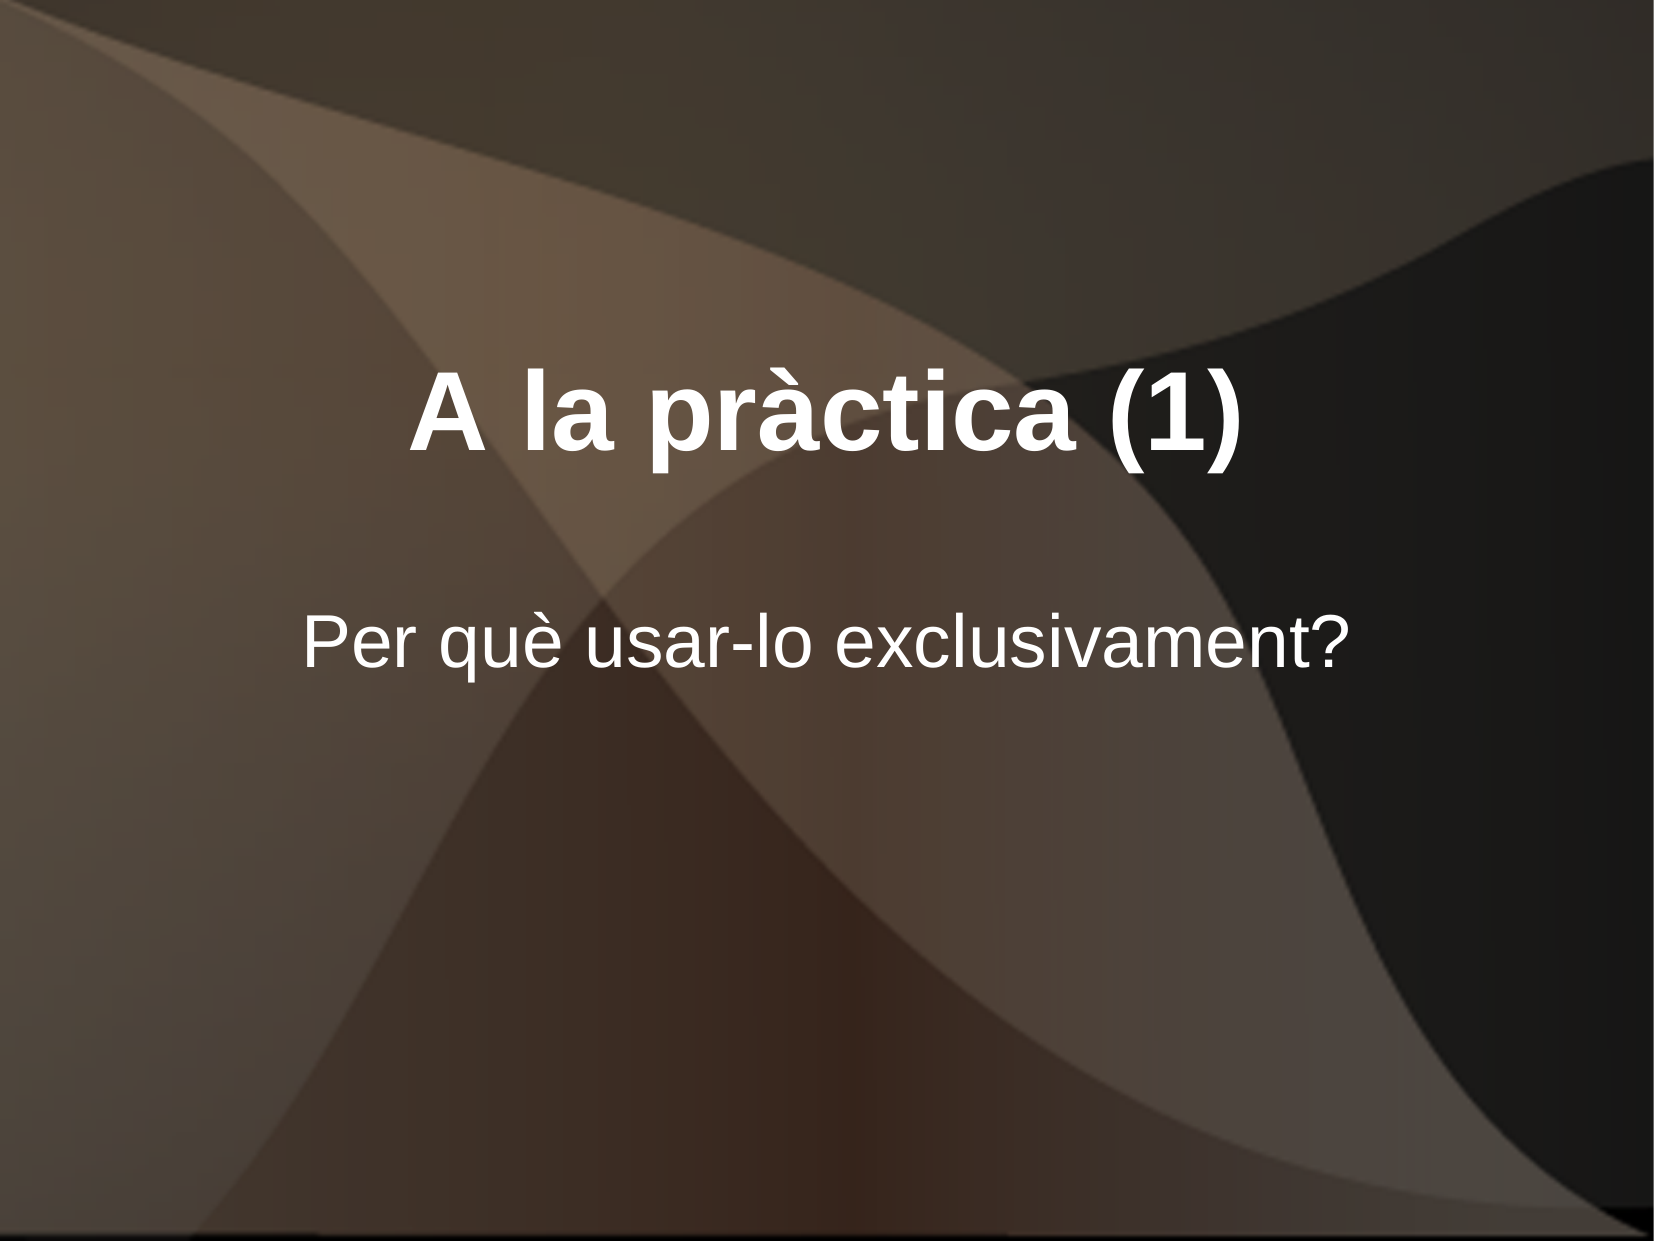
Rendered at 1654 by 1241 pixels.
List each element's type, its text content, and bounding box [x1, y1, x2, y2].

subtitle A la pràctica (1) Per què usar-lo exclusivament? [82, 56, 1571, 1102]
picture [0, 0, 1654, 1241]
